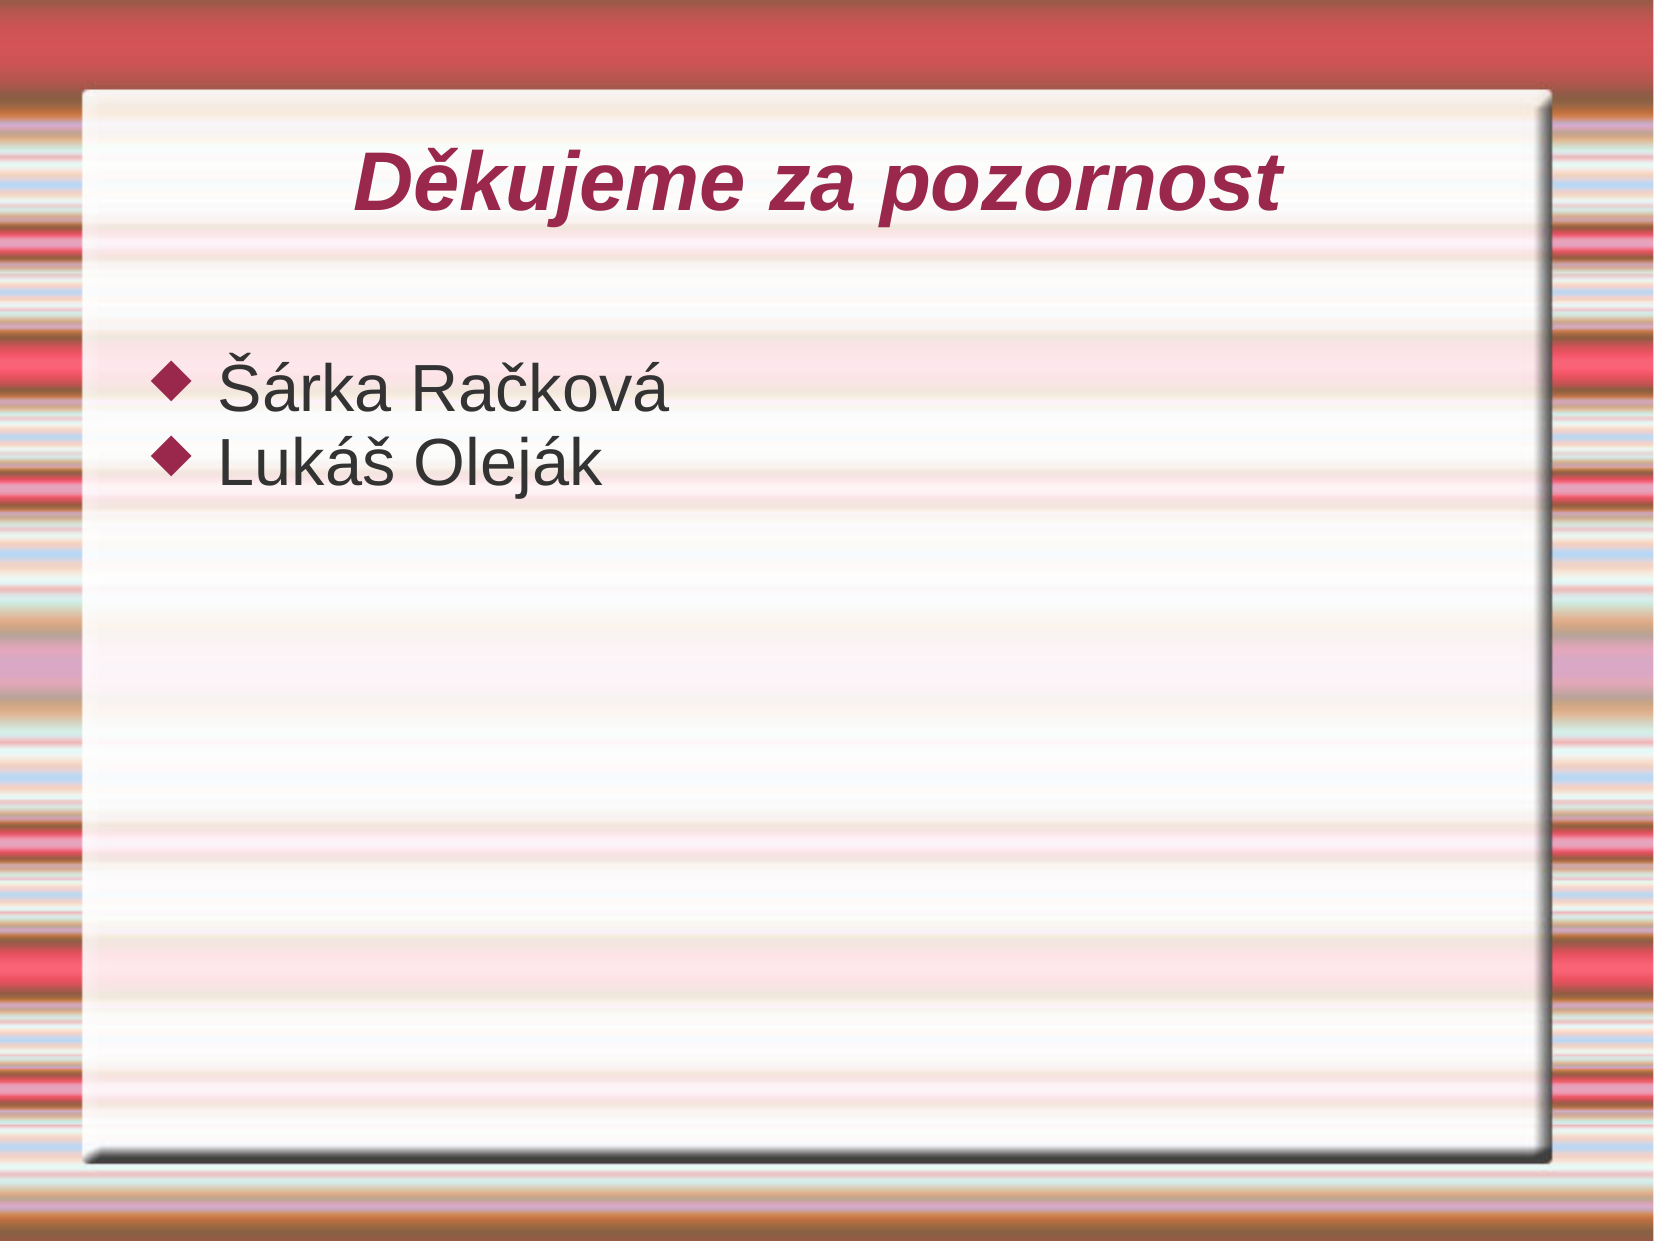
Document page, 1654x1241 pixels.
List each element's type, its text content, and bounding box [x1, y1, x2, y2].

title Děkujeme za pozornost [123, 88, 1536, 275]
list Šárka Račková Lukáš Oleják [134, 350, 1516, 1118]
picture [0, 0, 1654, 1241]
